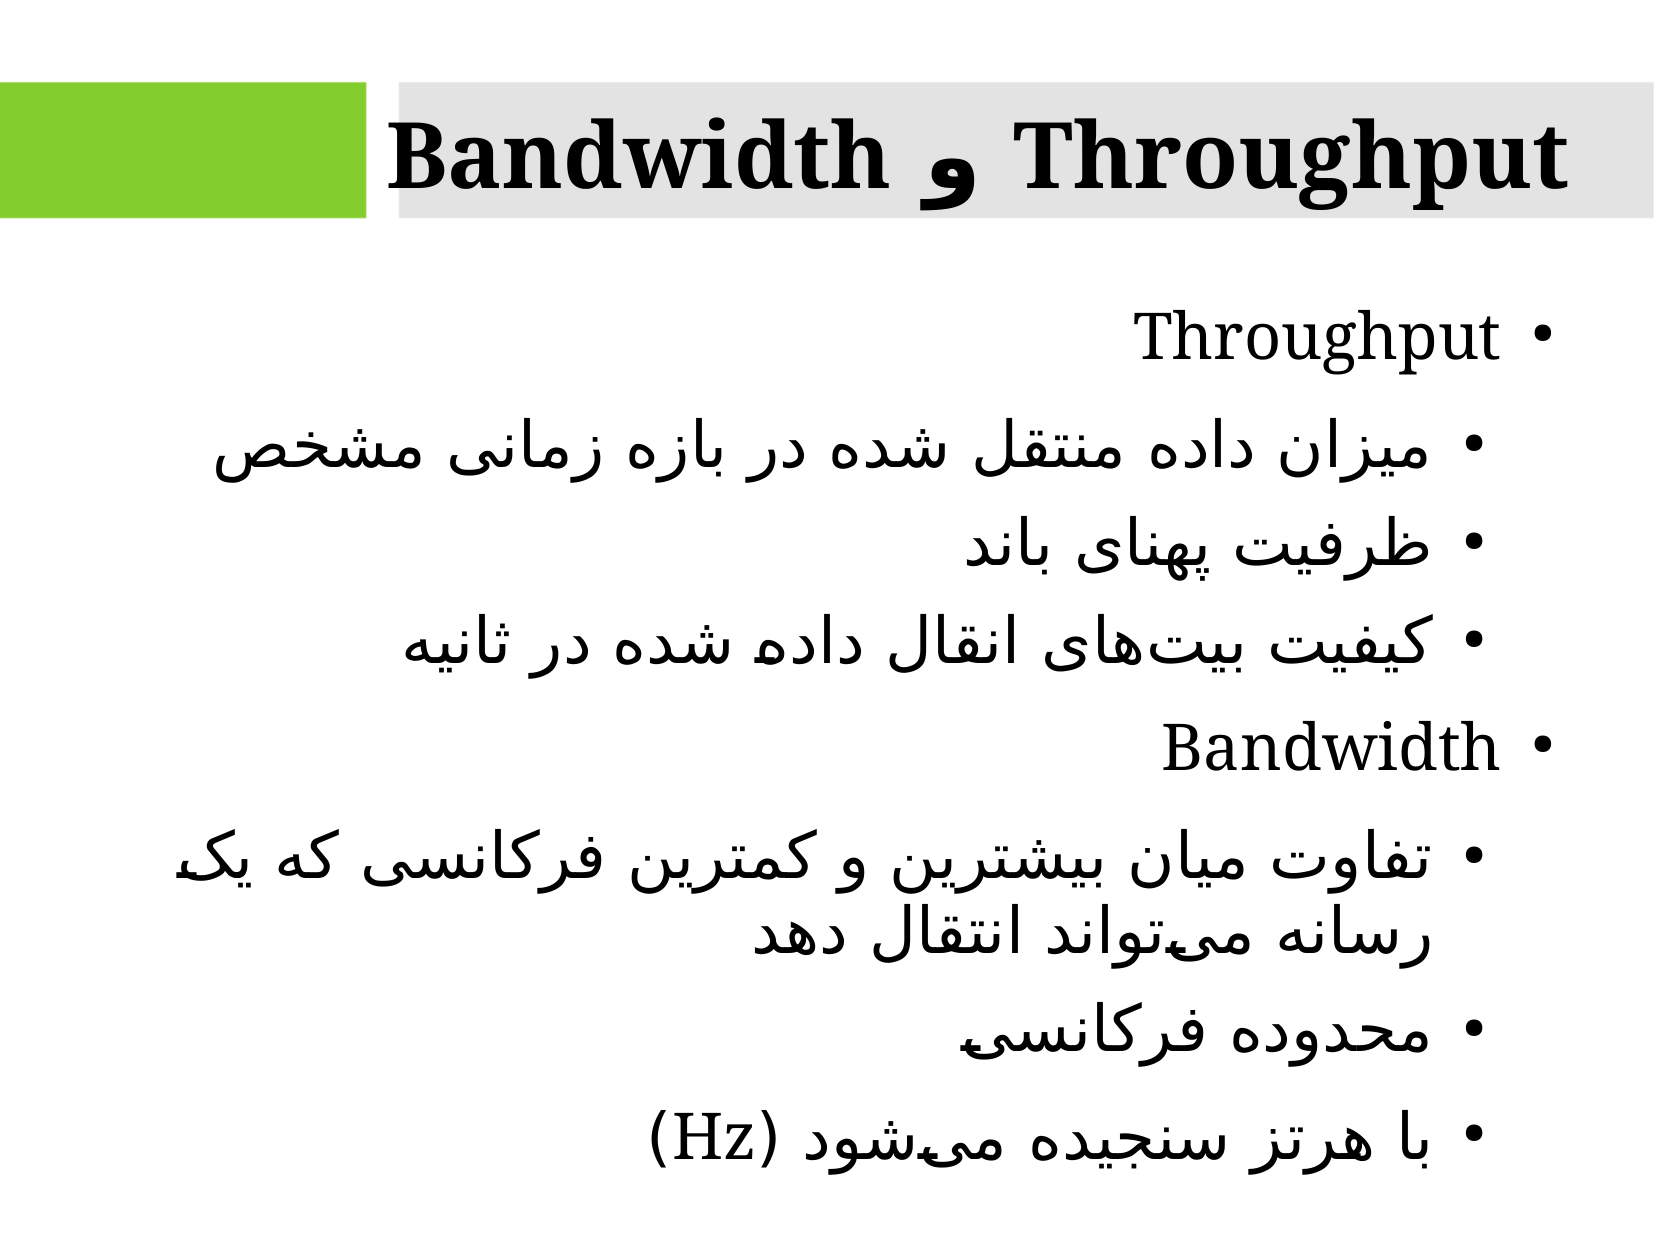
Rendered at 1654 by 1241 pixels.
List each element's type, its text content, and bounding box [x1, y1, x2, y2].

title Throughput و Bandwidth [82, 49, 1571, 257]
picture [0, 0, 1654, 1241]
list Throughput میزان داده منتقل شده در بازه زمانی مشخص ظرفیت پهنای باند کیفیت بیت‌های انقال داده شده در ثانیه Bandwidth تفاوت میان بیشترین و کمترین فرکانسی که یک رسانه می‌تواند انتقال دهد محدوده فرکانسی با هرتز سنجیده می‌شود (Hz) [82, 290, 1571, 1182]
